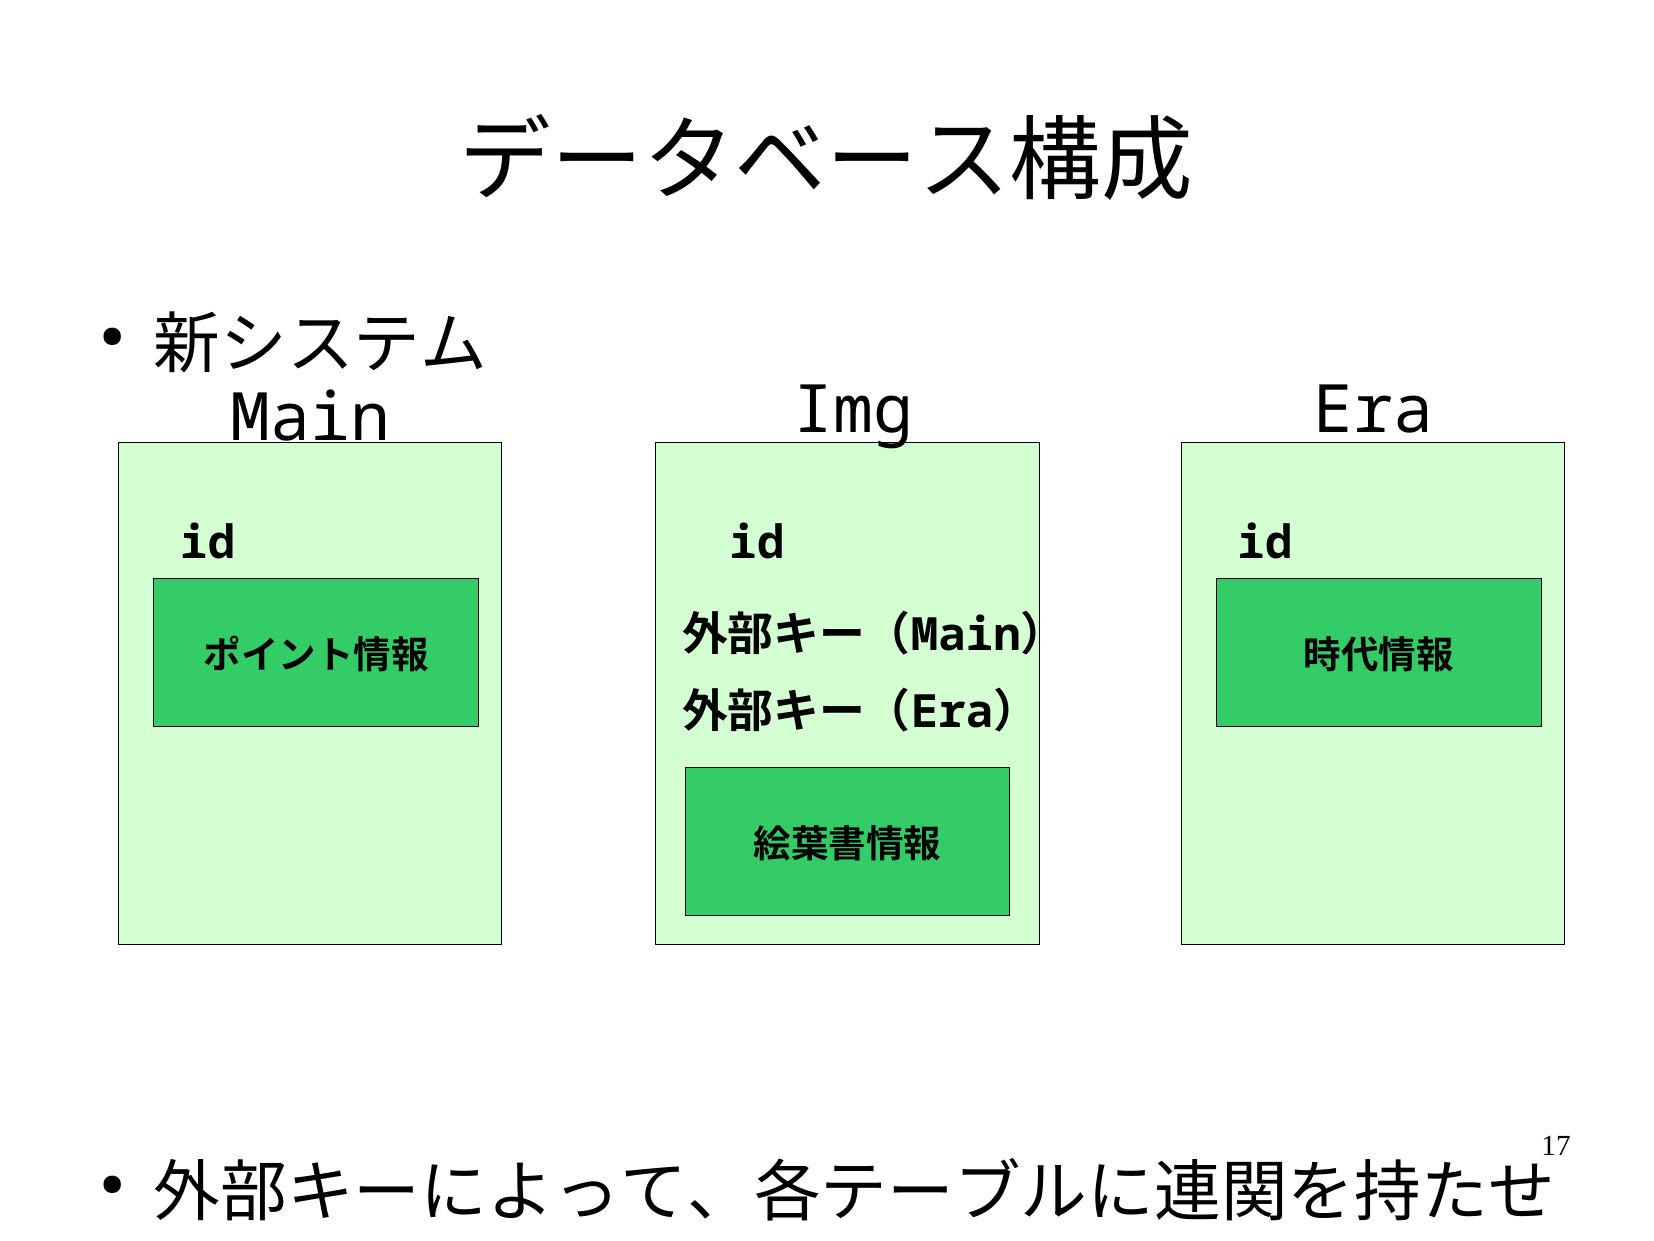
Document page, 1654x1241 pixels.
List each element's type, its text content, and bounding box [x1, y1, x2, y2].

text_box 外部キー（Era） [667, 667, 1105, 728]
text_box id [165, 501, 432, 563]
text_box [1181, 442, 1565, 945]
text_box 時代情報 [1216, 578, 1542, 727]
text_box [118, 442, 502, 945]
text_box id [714, 501, 981, 563]
text_box id [1222, 501, 1489, 563]
list 新システム 外部キーによって、各テーブルに連関を持たせた [82, 290, 1571, 1098]
text_box Img [690, 354, 1016, 436]
text_box [655, 442, 1040, 945]
text_box 絵葉書情報 [685, 767, 1010, 916]
title データベース構成 [82, 56, 1571, 250]
text_box 外部キー（Main） [667, 590, 1105, 652]
text_box Era [1210, 354, 1536, 436]
text_box Main [147, 361, 473, 443]
text_box ポイント情報 [153, 578, 479, 727]
